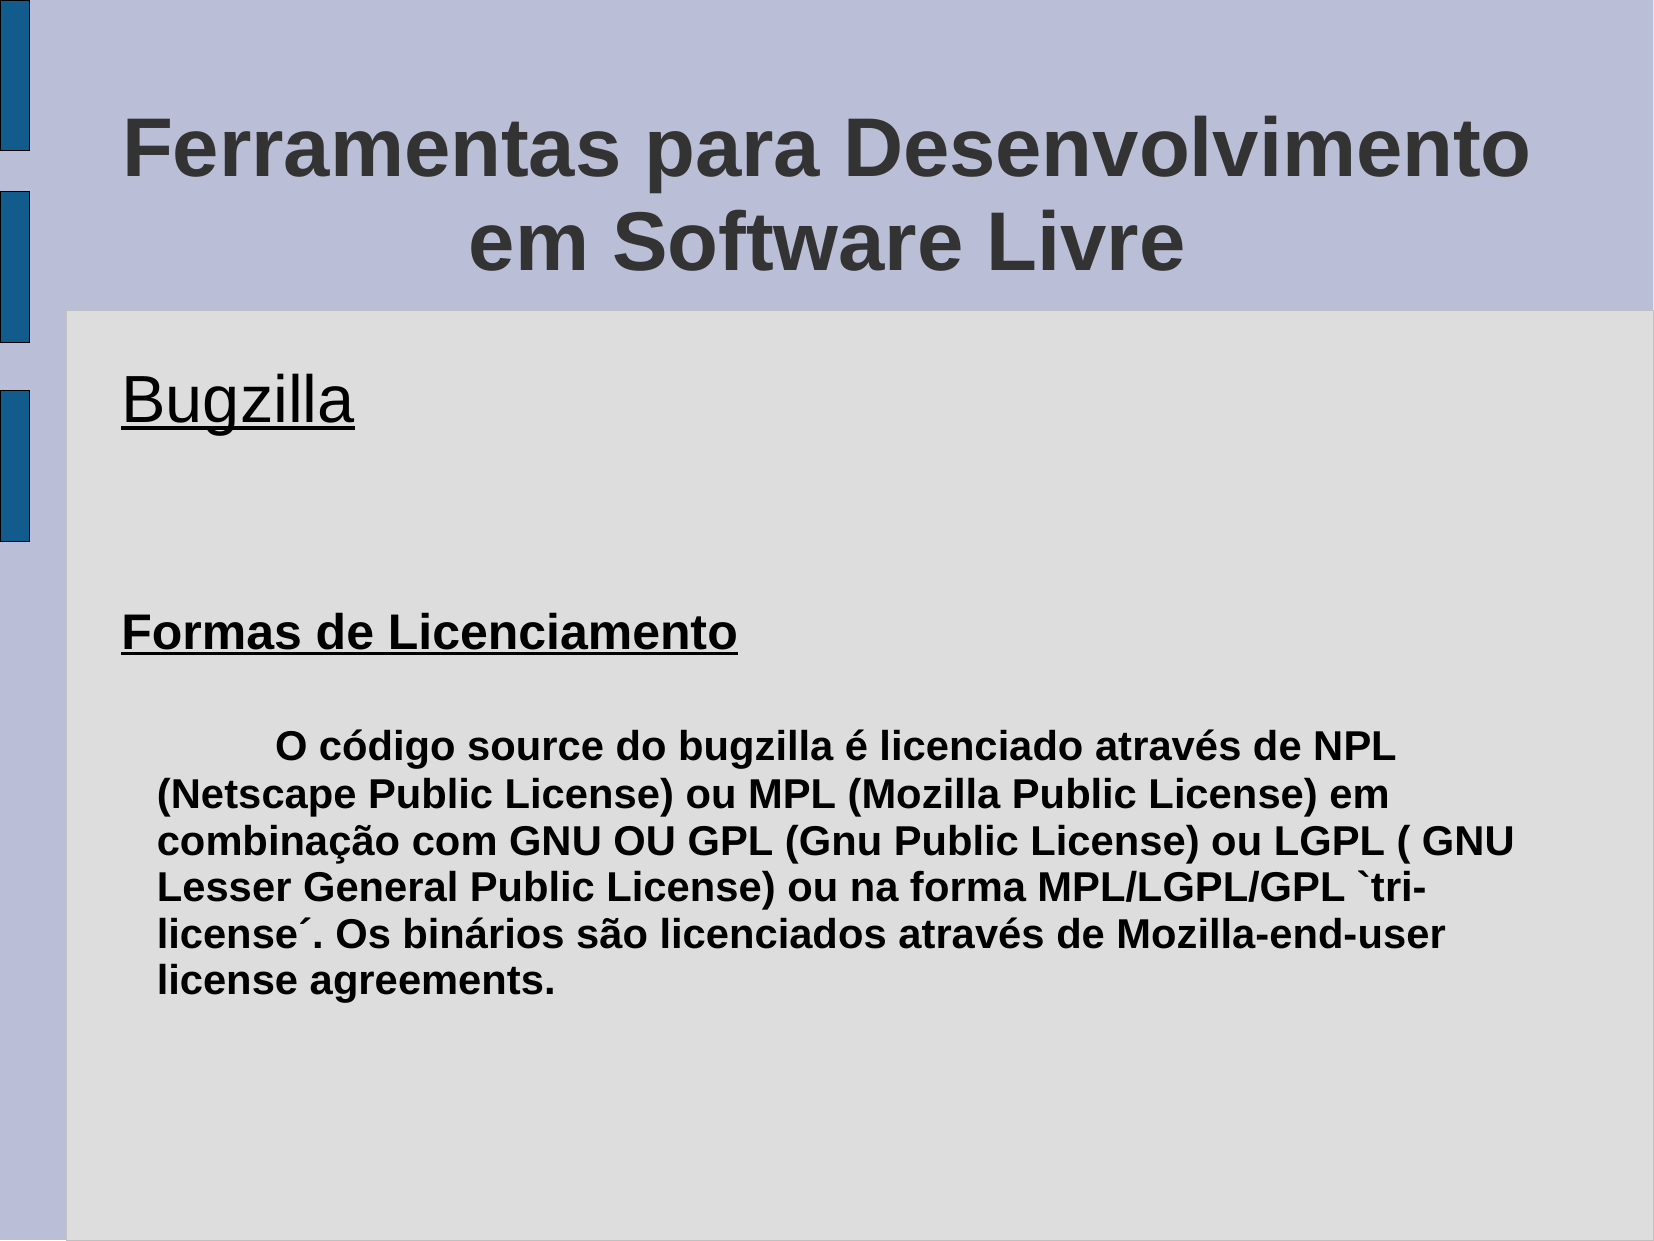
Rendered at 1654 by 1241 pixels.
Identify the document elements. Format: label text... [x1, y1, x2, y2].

subtitle Bugzilla Formas de Licenciamento O código source do bugzilla é licenciado através de NPL (Netscape Public License) ou MPL (Mozilla Public License) em combinação com GNU OU GPL (Gnu Public License) ou LGPL ( GNU Lesser General Public License) ou na forma MPL/LGPL/GPL `tri-license´. Os binários são licenciados através de Mozilla-end-user license agreements. [121, 281, 1534, 1224]
title Ferramentas para Desenvolvimento em Software Livre [121, 91, 1534, 281]
